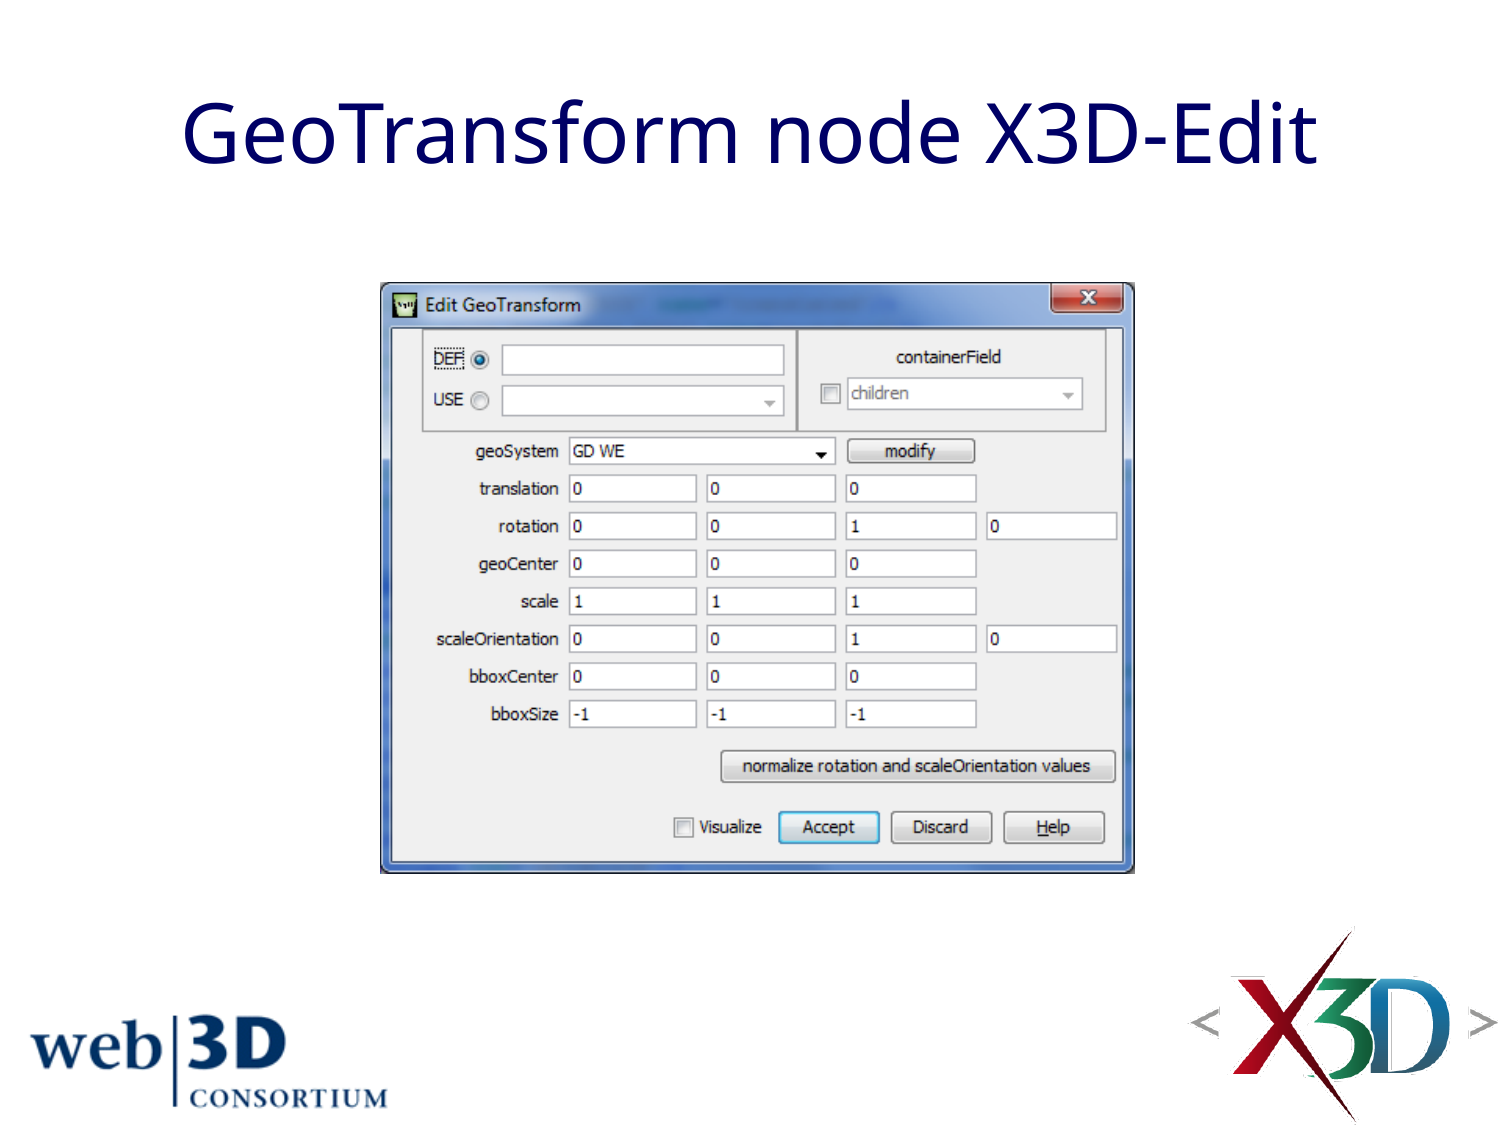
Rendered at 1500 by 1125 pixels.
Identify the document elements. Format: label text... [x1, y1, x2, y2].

title GeoTransform node X3D-Edit [112, 37, 1388, 226]
picture [380, 282, 1135, 874]
picture [1187, 926, 1500, 1125]
picture [12, 998, 413, 1118]
